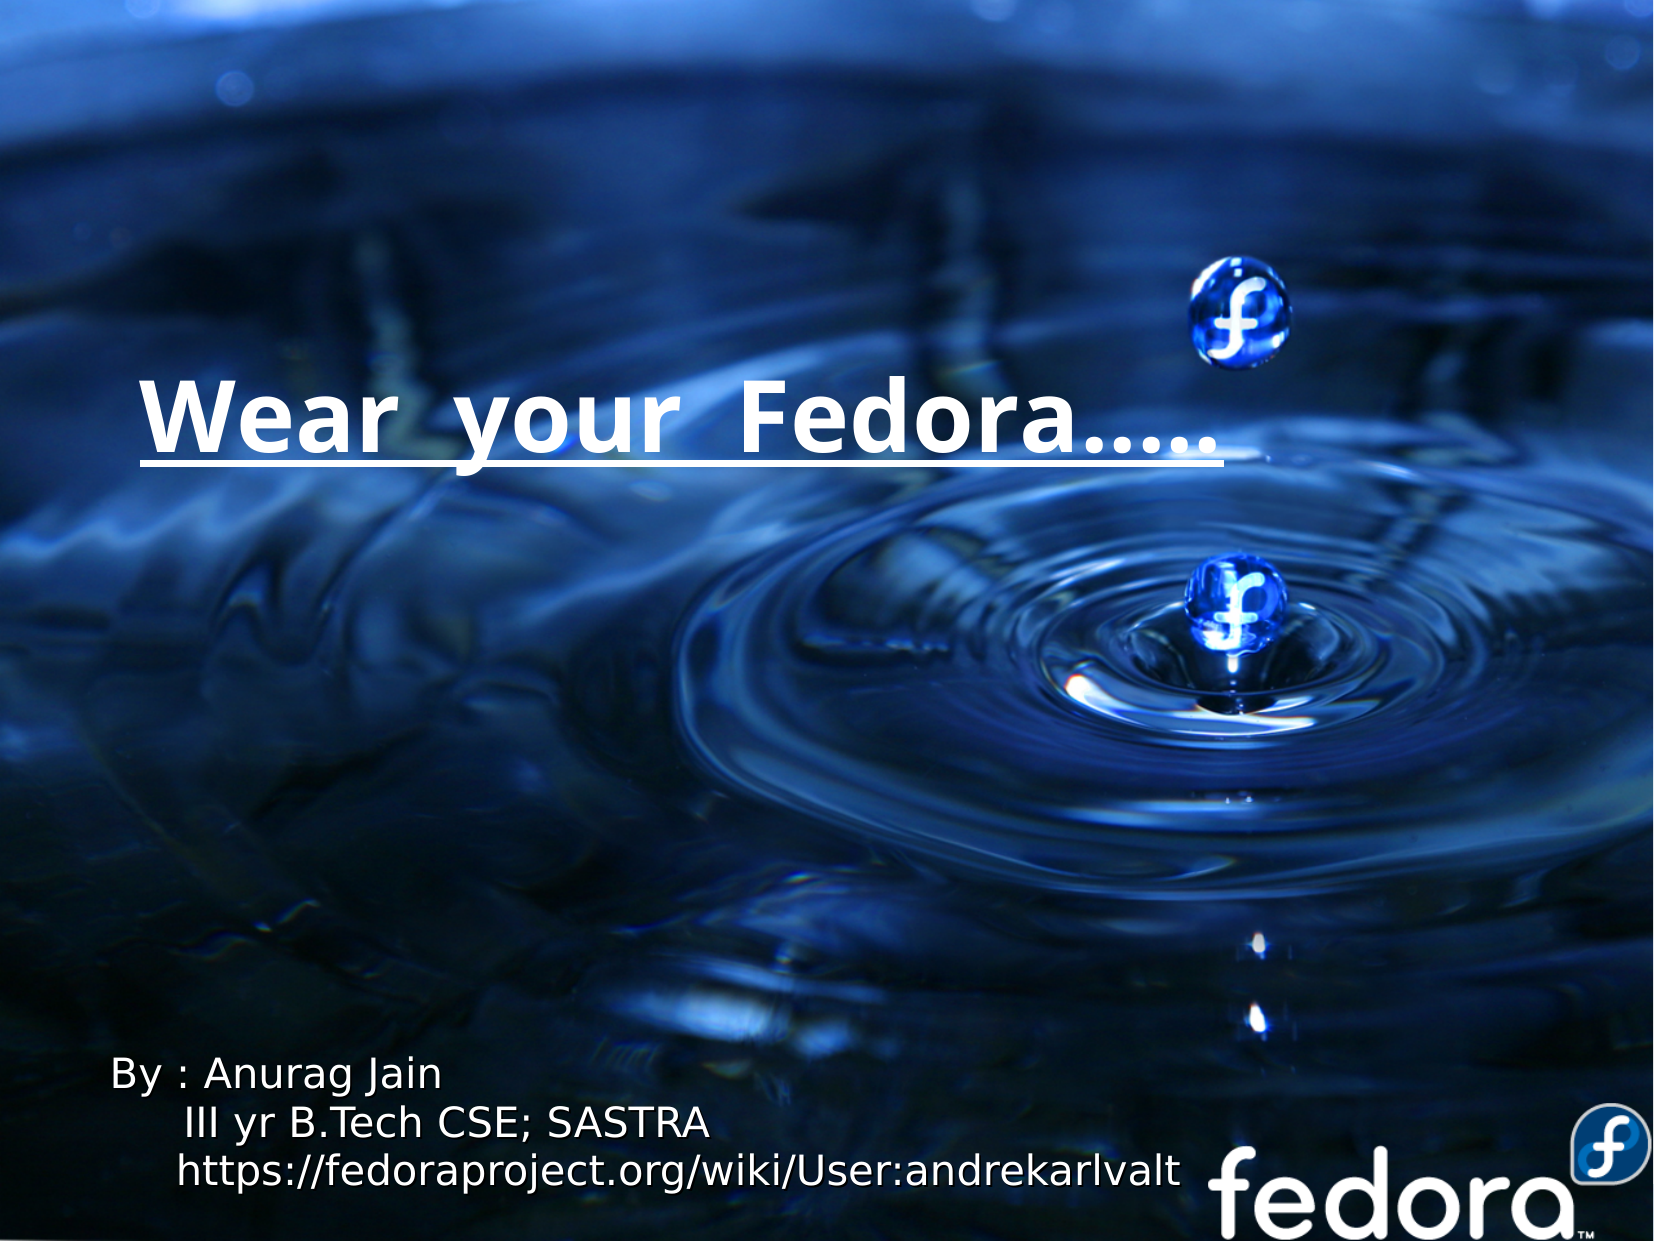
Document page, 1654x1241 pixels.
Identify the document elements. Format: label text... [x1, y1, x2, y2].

text_box By : Anurag Jain III yr B.Tech CSE; SASTRA https://fedoraproject.org/wiki/User:andrekarlvalt [109, 1050, 1426, 1241]
title Wear your Fedora..... [0, 352, 1388, 473]
picture [0, 0, 1654, 1241]
